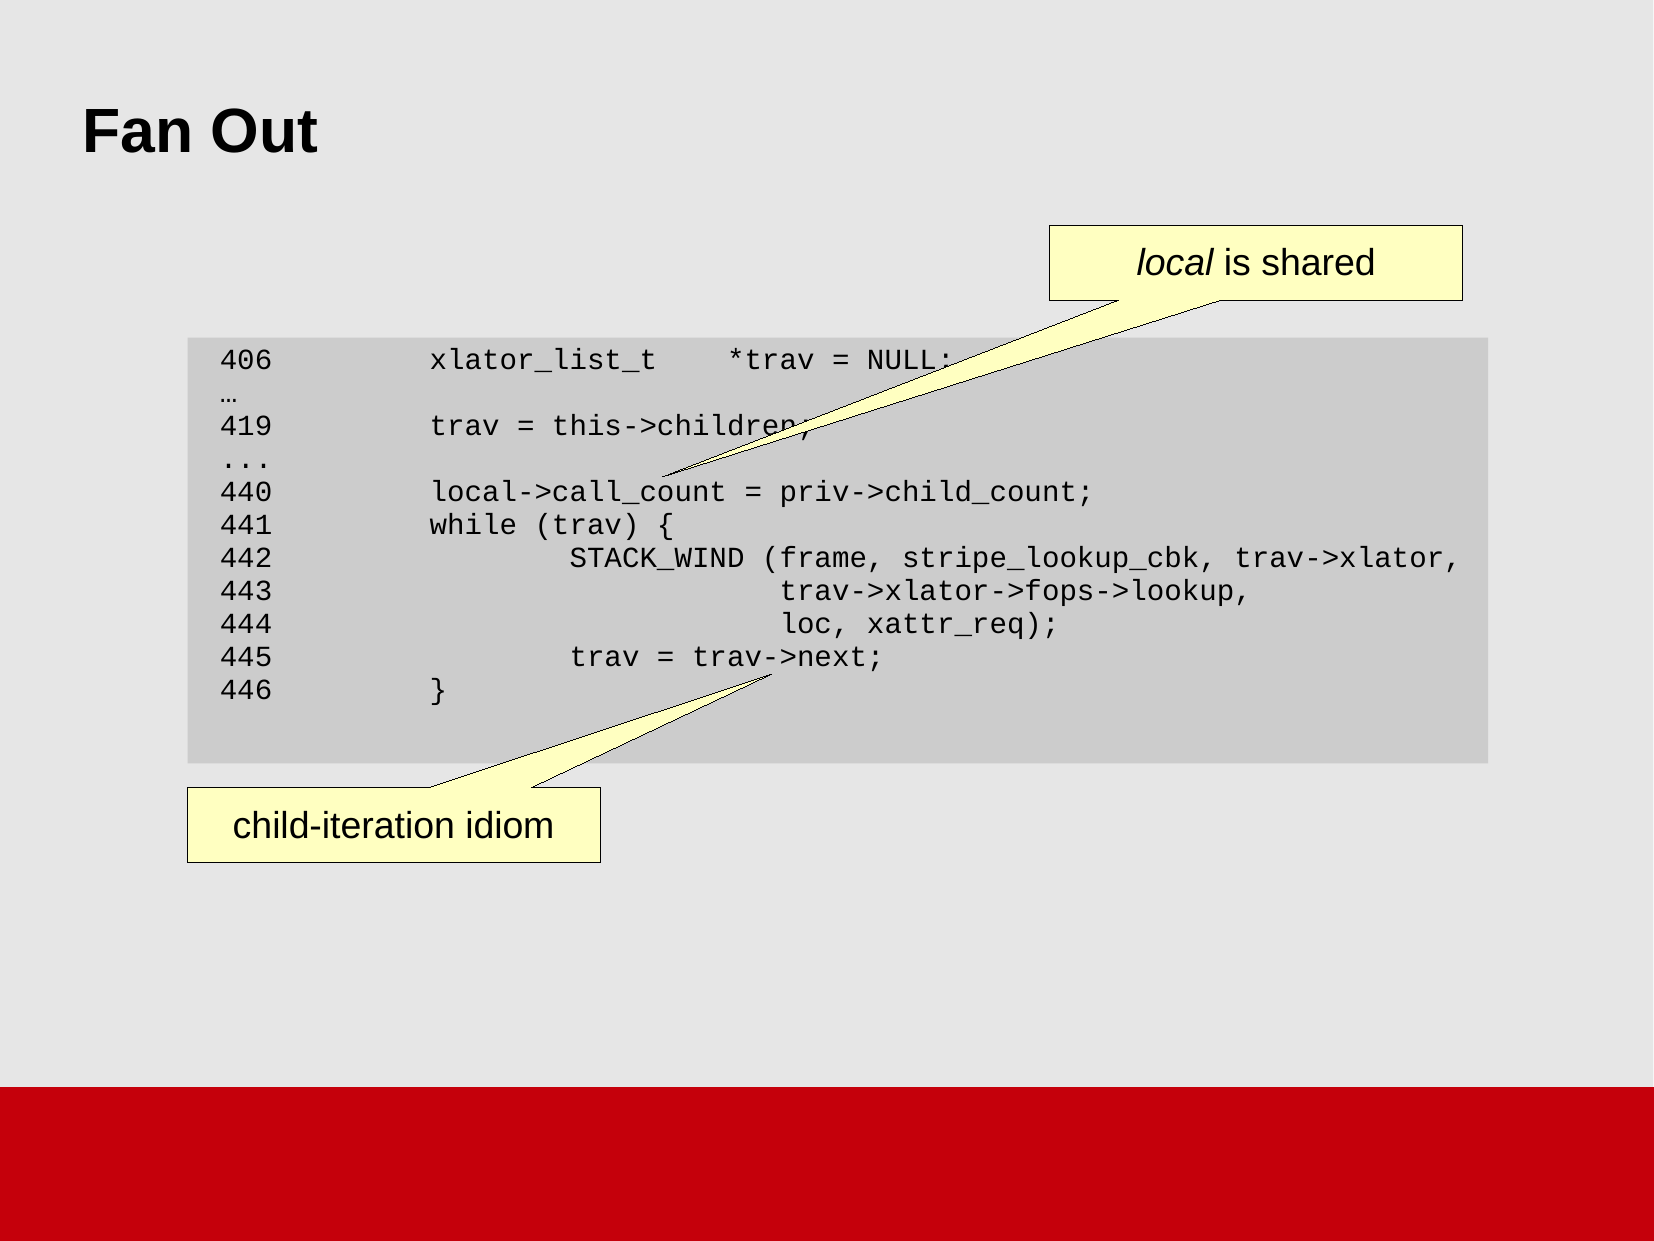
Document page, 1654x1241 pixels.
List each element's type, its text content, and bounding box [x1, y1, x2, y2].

text_box local is shared [662, 225, 1463, 477]
text_box 406 xlator_list_t *trav = NULL; … 419 trav = this->children; ... 440 local->call_count = priv->child_count; 441 while (trav) { 442 STACK_WIND (frame, stripe_lookup_cbk, trav->xlator, 443 trav->xlator->fops->lookup, 444 loc, xattr_req); 445 trav = trav->next; 446 } [187, 337, 1489, 764]
text_box child-iteration idiom [187, 674, 772, 863]
title Fan Out [82, 37, 1571, 226]
